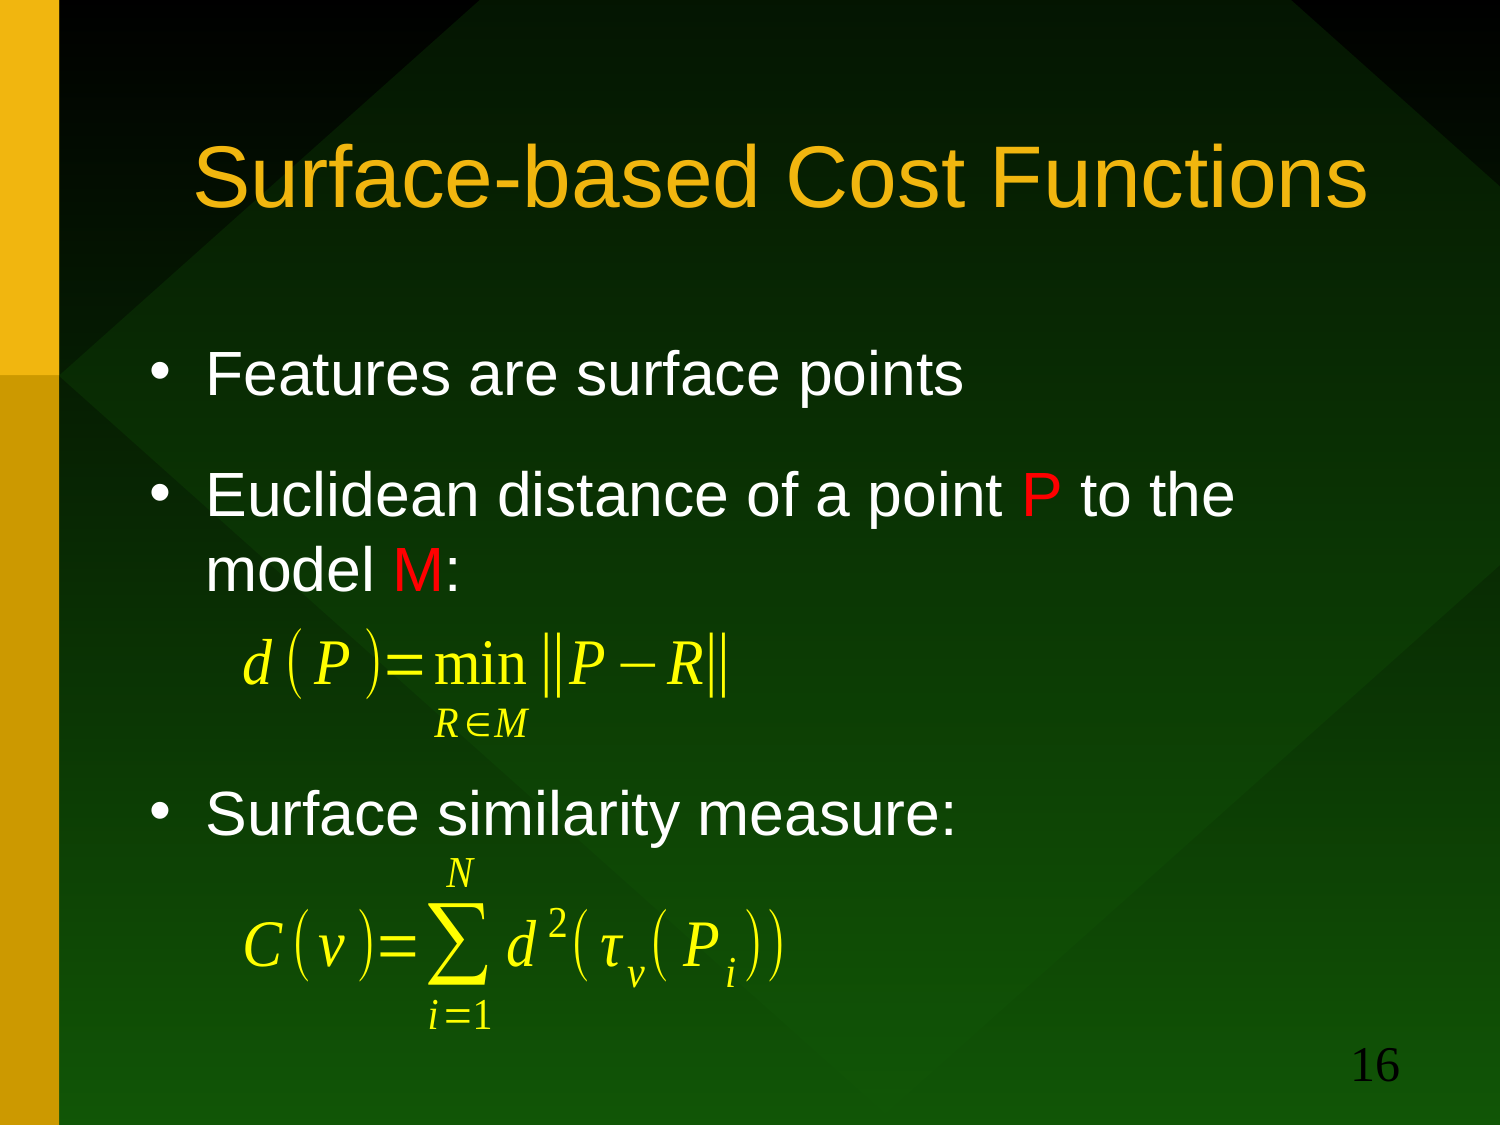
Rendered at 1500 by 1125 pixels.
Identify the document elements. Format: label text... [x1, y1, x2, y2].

chart [227, 623, 751, 746]
chart [227, 849, 806, 1039]
list Features are surface points Euclidean distance of a point P to the model M: Surface similarity measure: [134, 324, 1416, 978]
title Surface-based Cost Functions [99, 87, 1463, 276]
